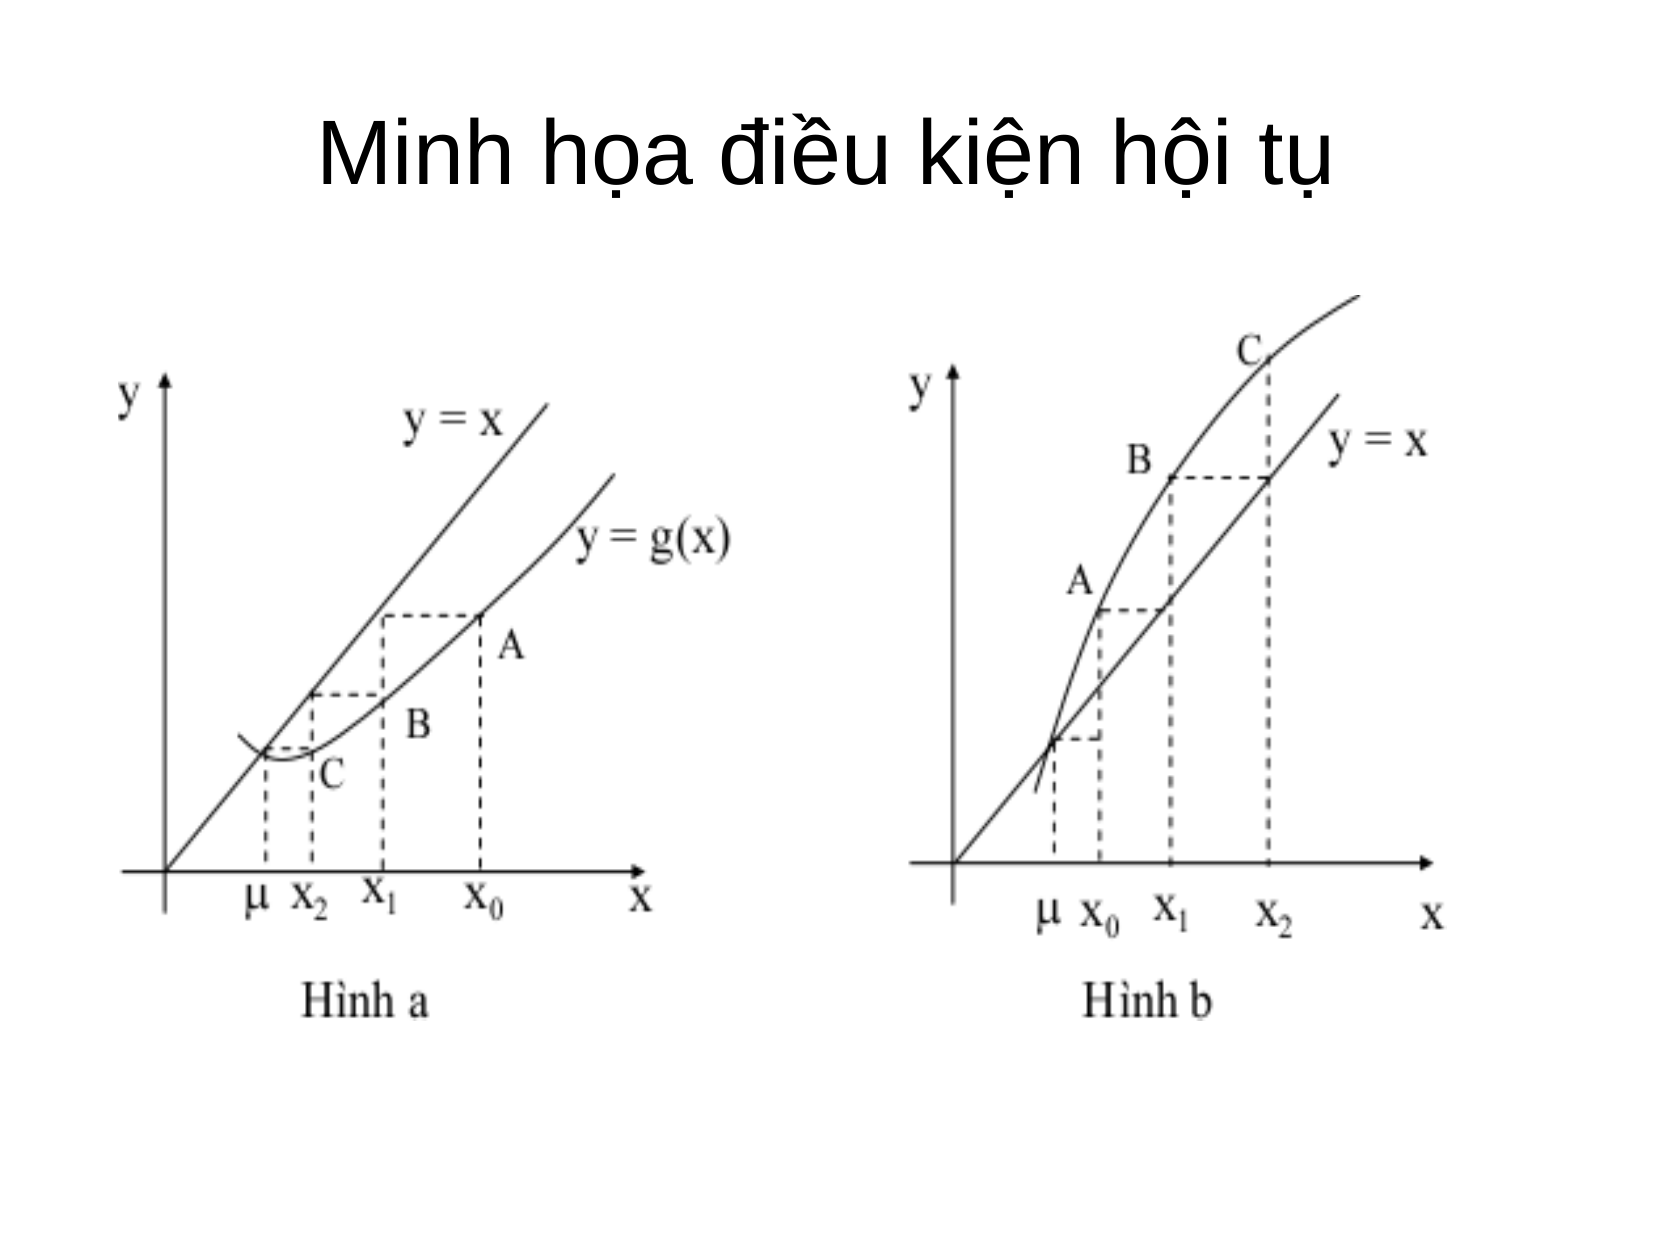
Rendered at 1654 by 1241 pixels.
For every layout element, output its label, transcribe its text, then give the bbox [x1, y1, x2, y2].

picture [118, 295, 1447, 1021]
title Minh họa điều kiện hội tụ [82, 49, 1571, 257]
